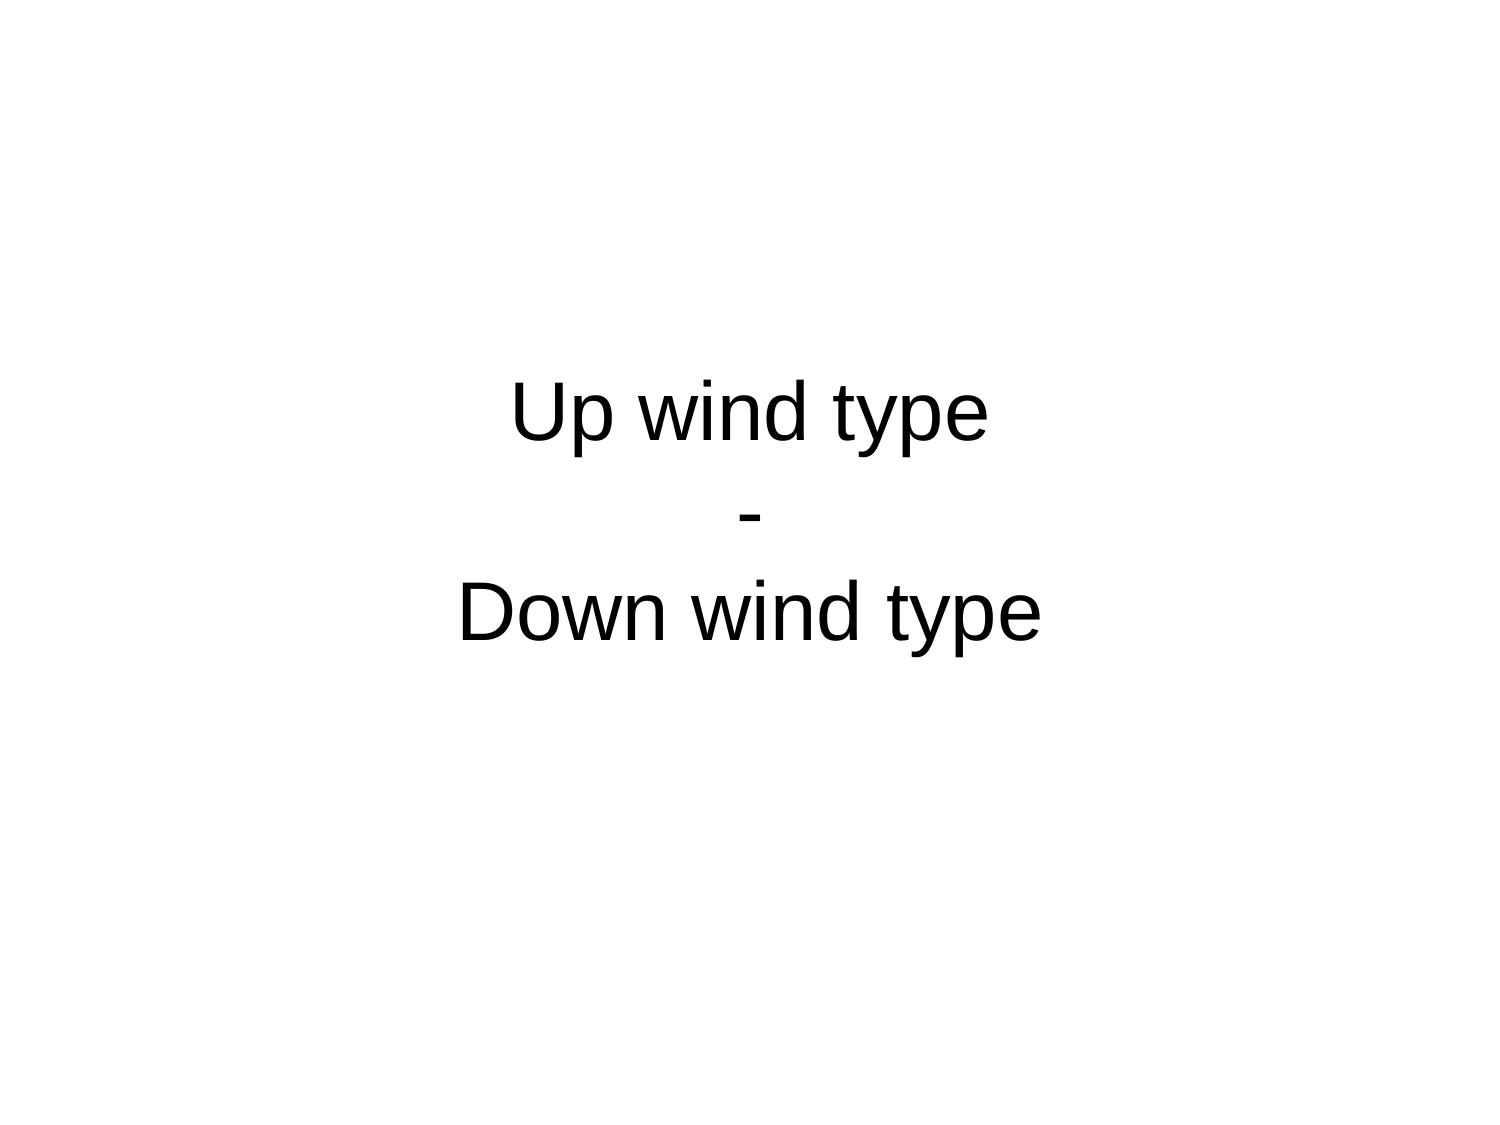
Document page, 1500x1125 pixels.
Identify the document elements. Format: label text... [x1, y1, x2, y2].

title Up wind type - Down wind type [112, 349, 1388, 591]
